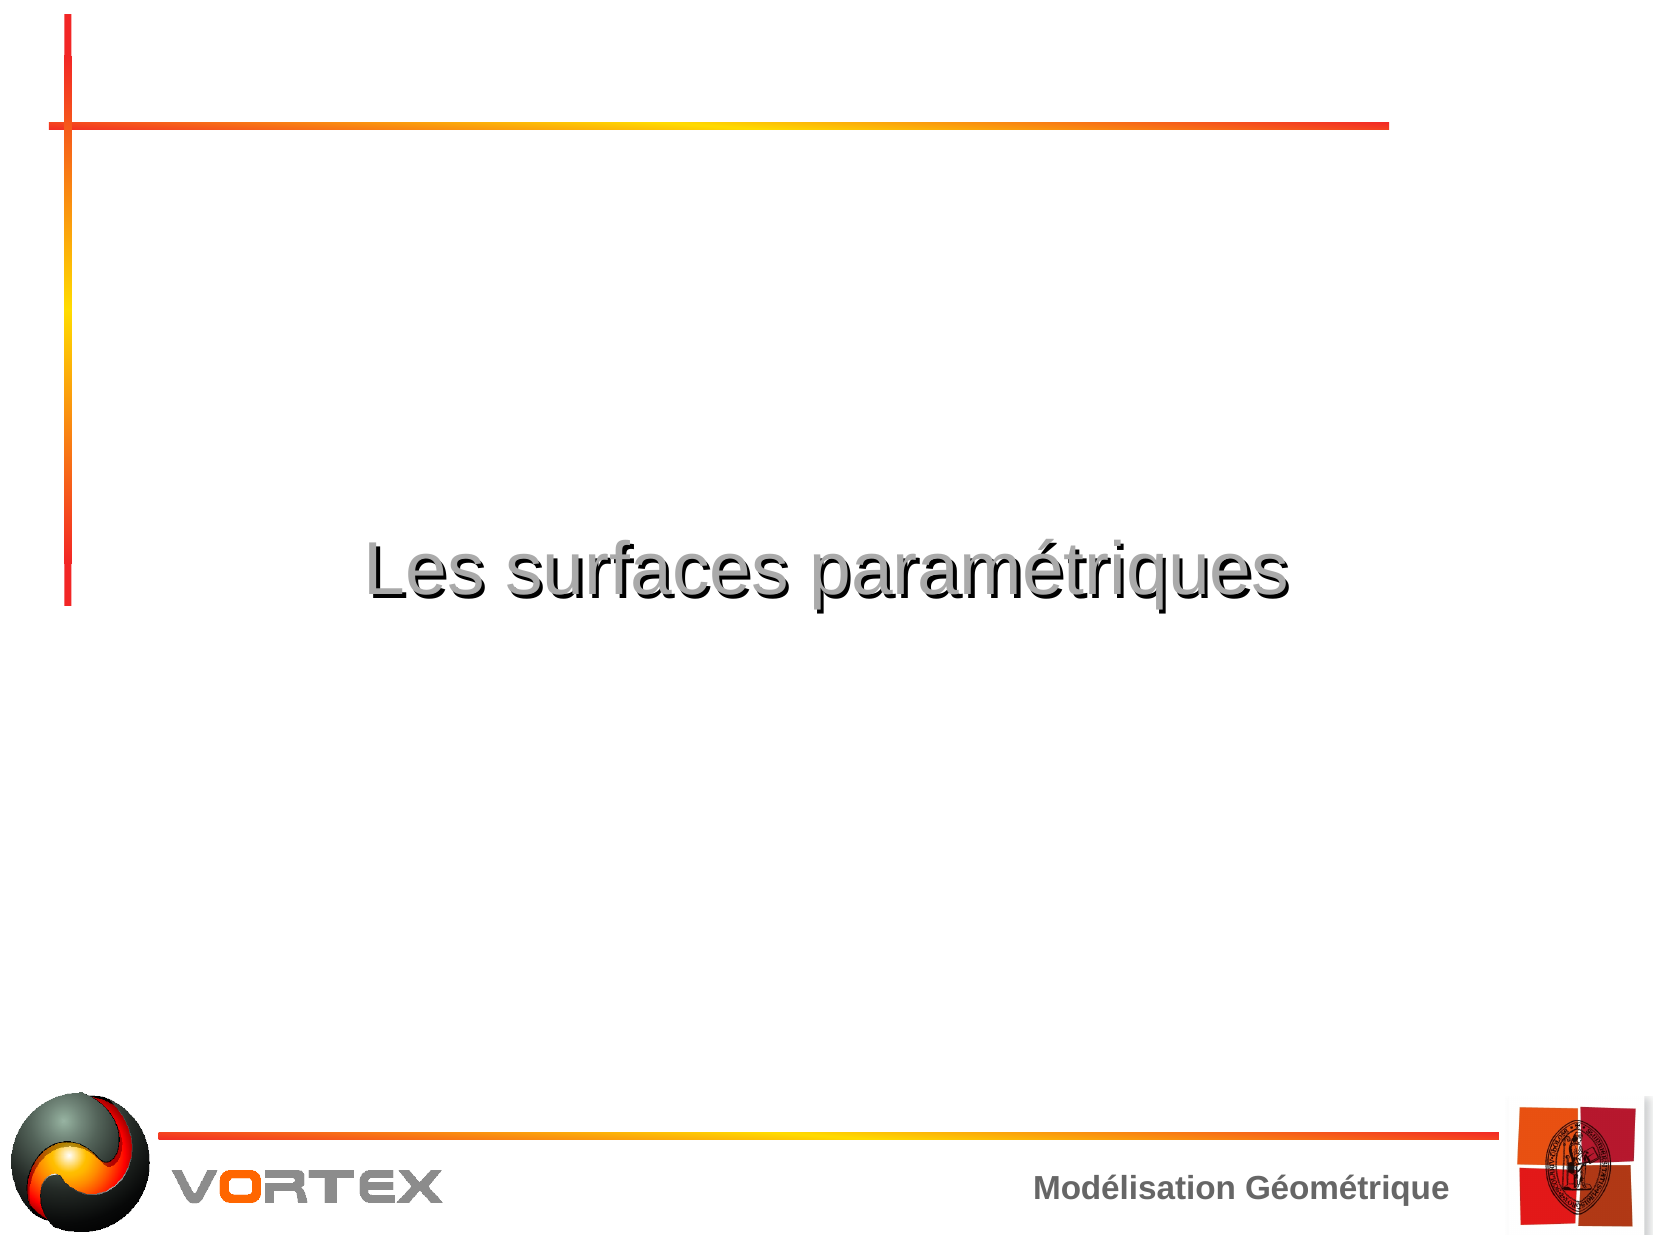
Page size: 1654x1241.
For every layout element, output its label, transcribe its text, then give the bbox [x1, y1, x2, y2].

title Les surfaces paramétriques [0, 360, 1654, 778]
picture [1505, 1096, 1653, 1235]
picture [11, 1092, 443, 1232]
